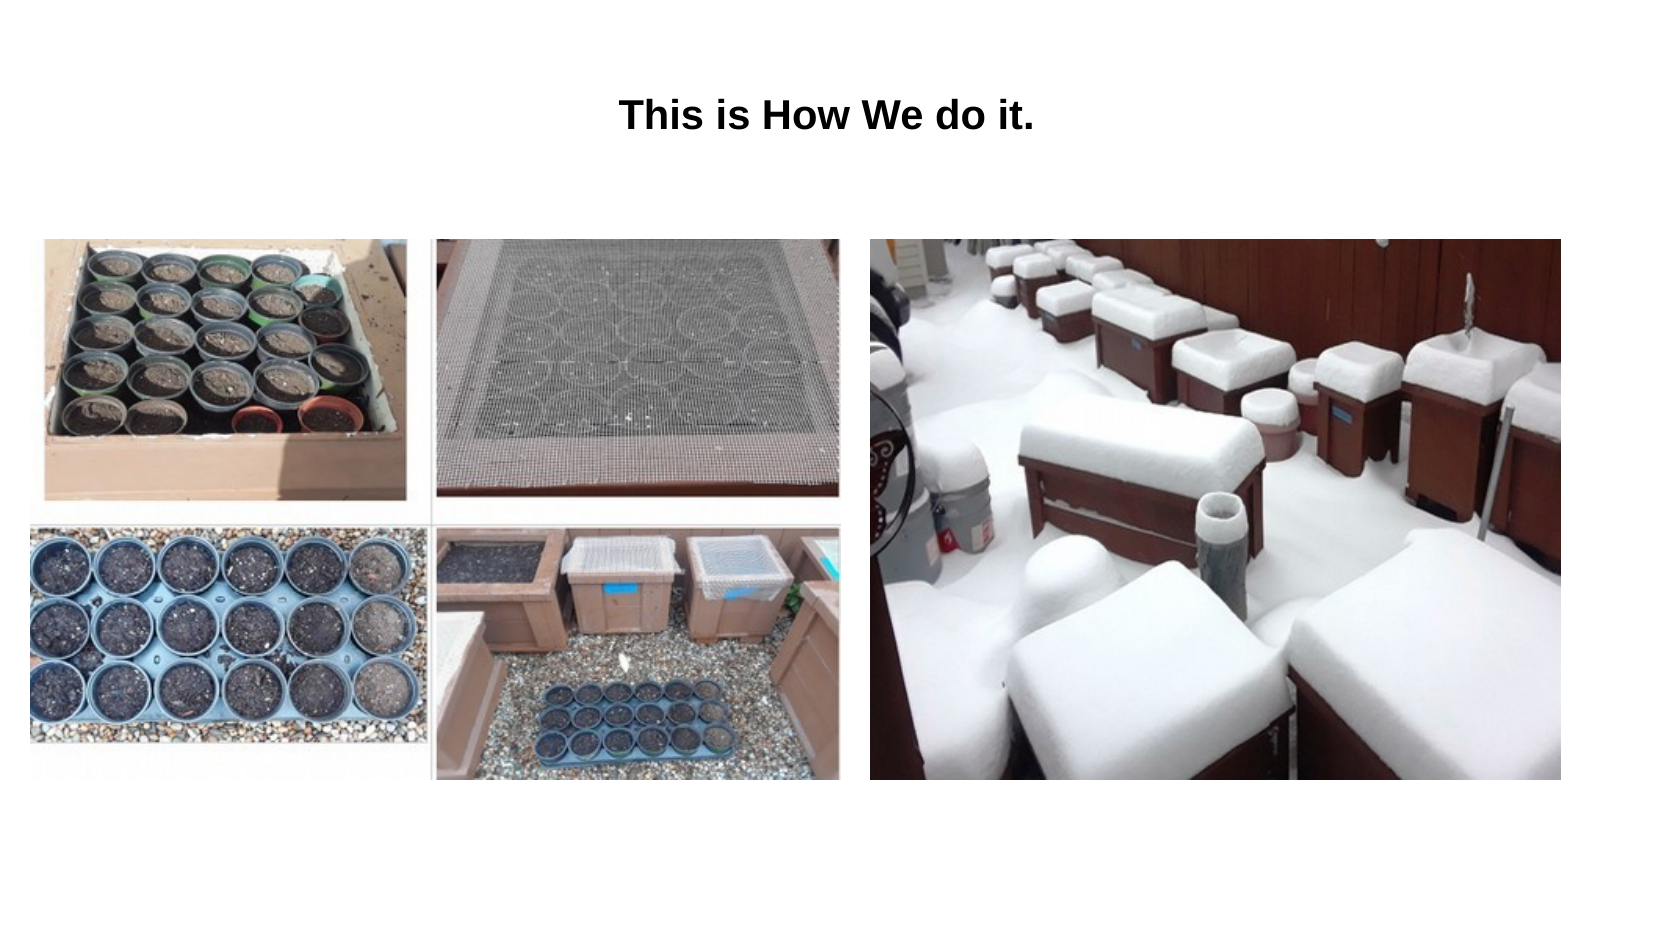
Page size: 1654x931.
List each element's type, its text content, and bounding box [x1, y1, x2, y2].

picture [30, 239, 841, 781]
picture [870, 239, 1561, 781]
title This is How We do it. [82, 37, 1571, 193]
